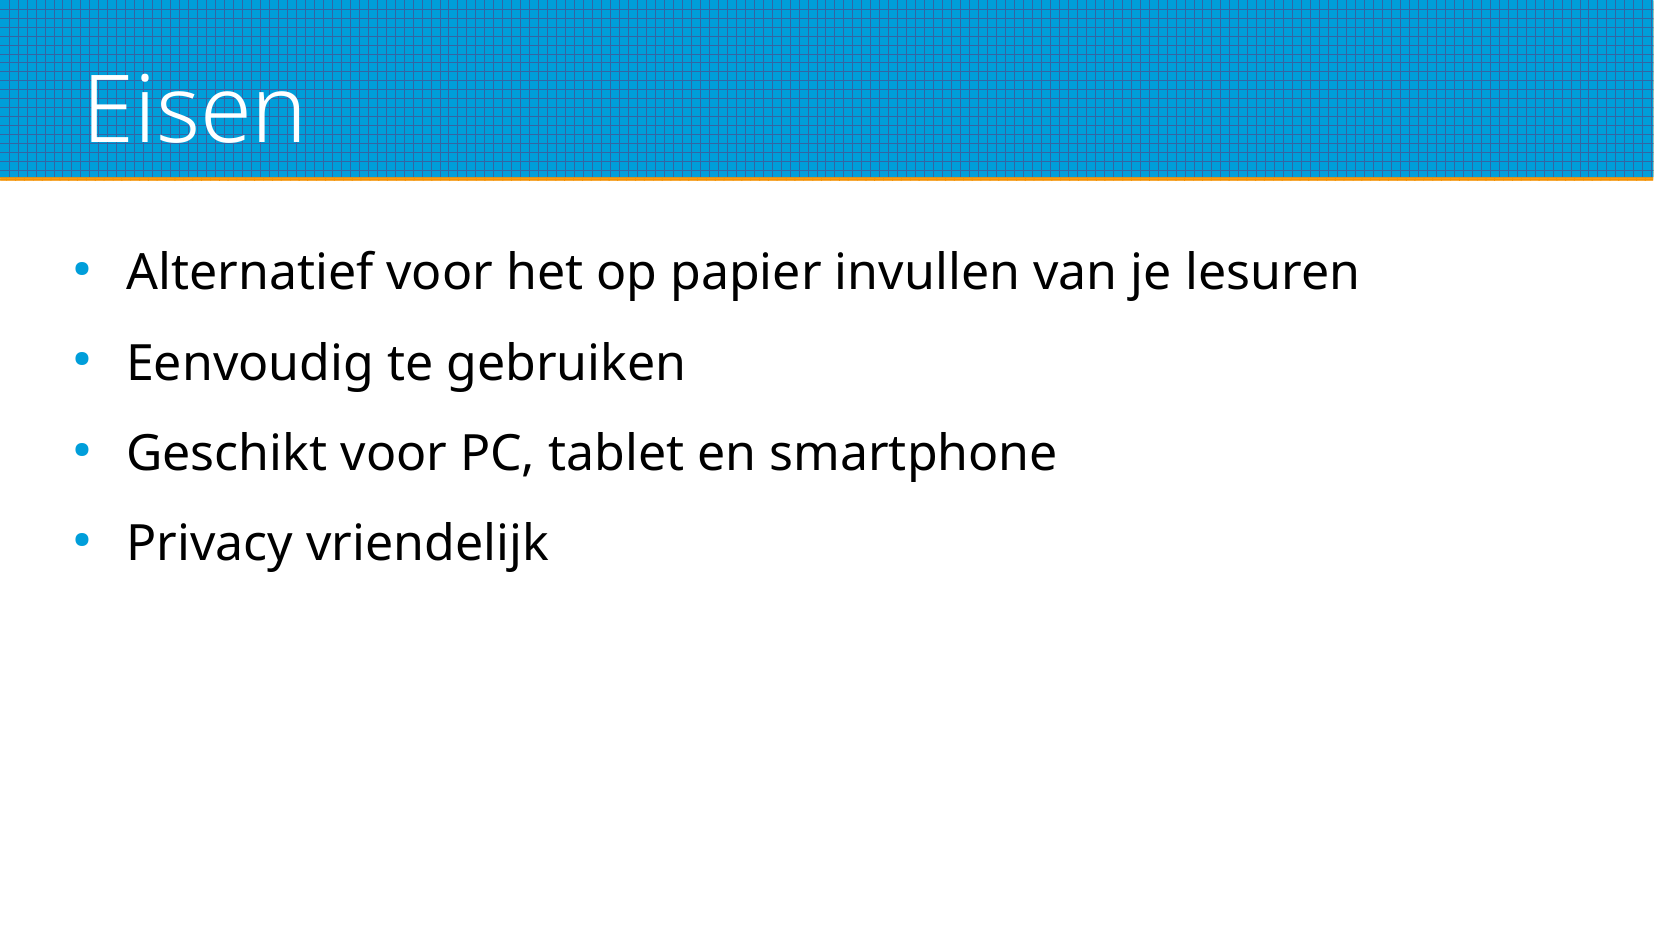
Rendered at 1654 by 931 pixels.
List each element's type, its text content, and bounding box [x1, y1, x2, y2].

title Eisen [82, 14, 1571, 171]
list Alternatief voor het op papier invullen van je lesuren Eenvoudig te gebruiken Geschikt voor PC, tablet en smartphone Privacy vriendelijk [55, 236, 1536, 811]
